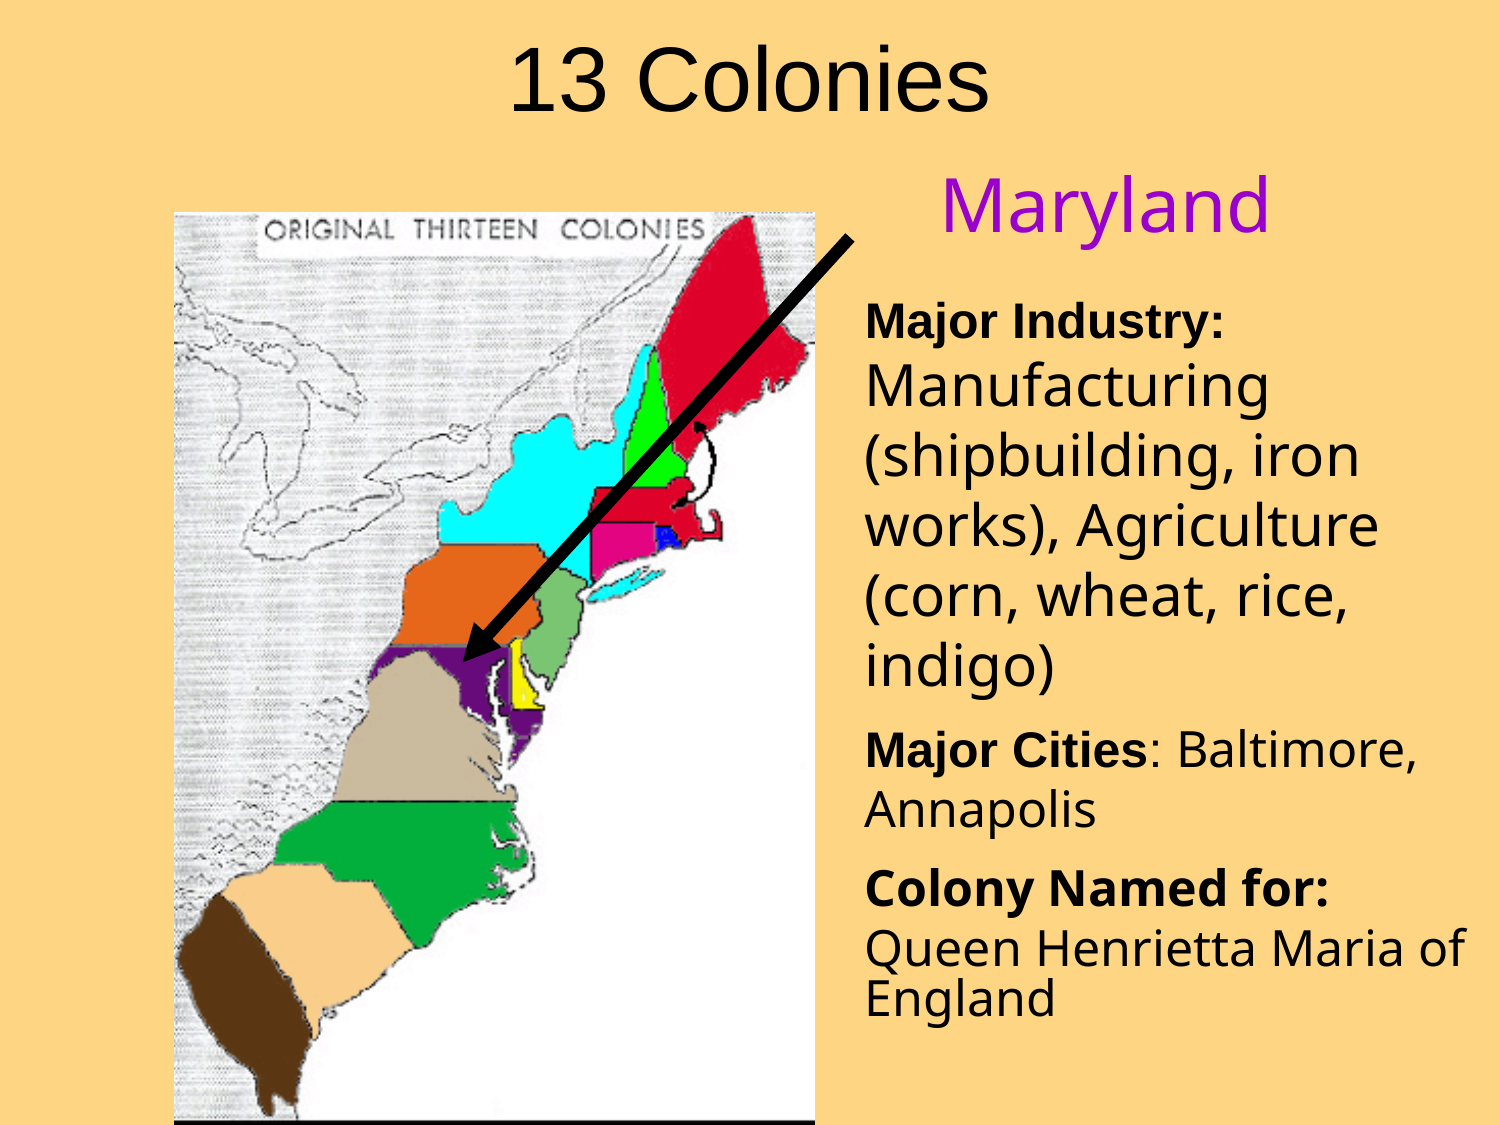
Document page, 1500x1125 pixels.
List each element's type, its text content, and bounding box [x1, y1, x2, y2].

text_box Maryland [862, 149, 1350, 282]
text_box Major Industry: Manufacturing (shipbuilding, iron works), Agriculture (corn, wheat, rice, indigo) Major Cities: Baltimore, Annapolis Colony Named for: Queen Henrietta Maria of England [849, 162, 1500, 1052]
picture [174, 212, 815, 1125]
title 13 Colonies [75, 12, 1425, 200]
